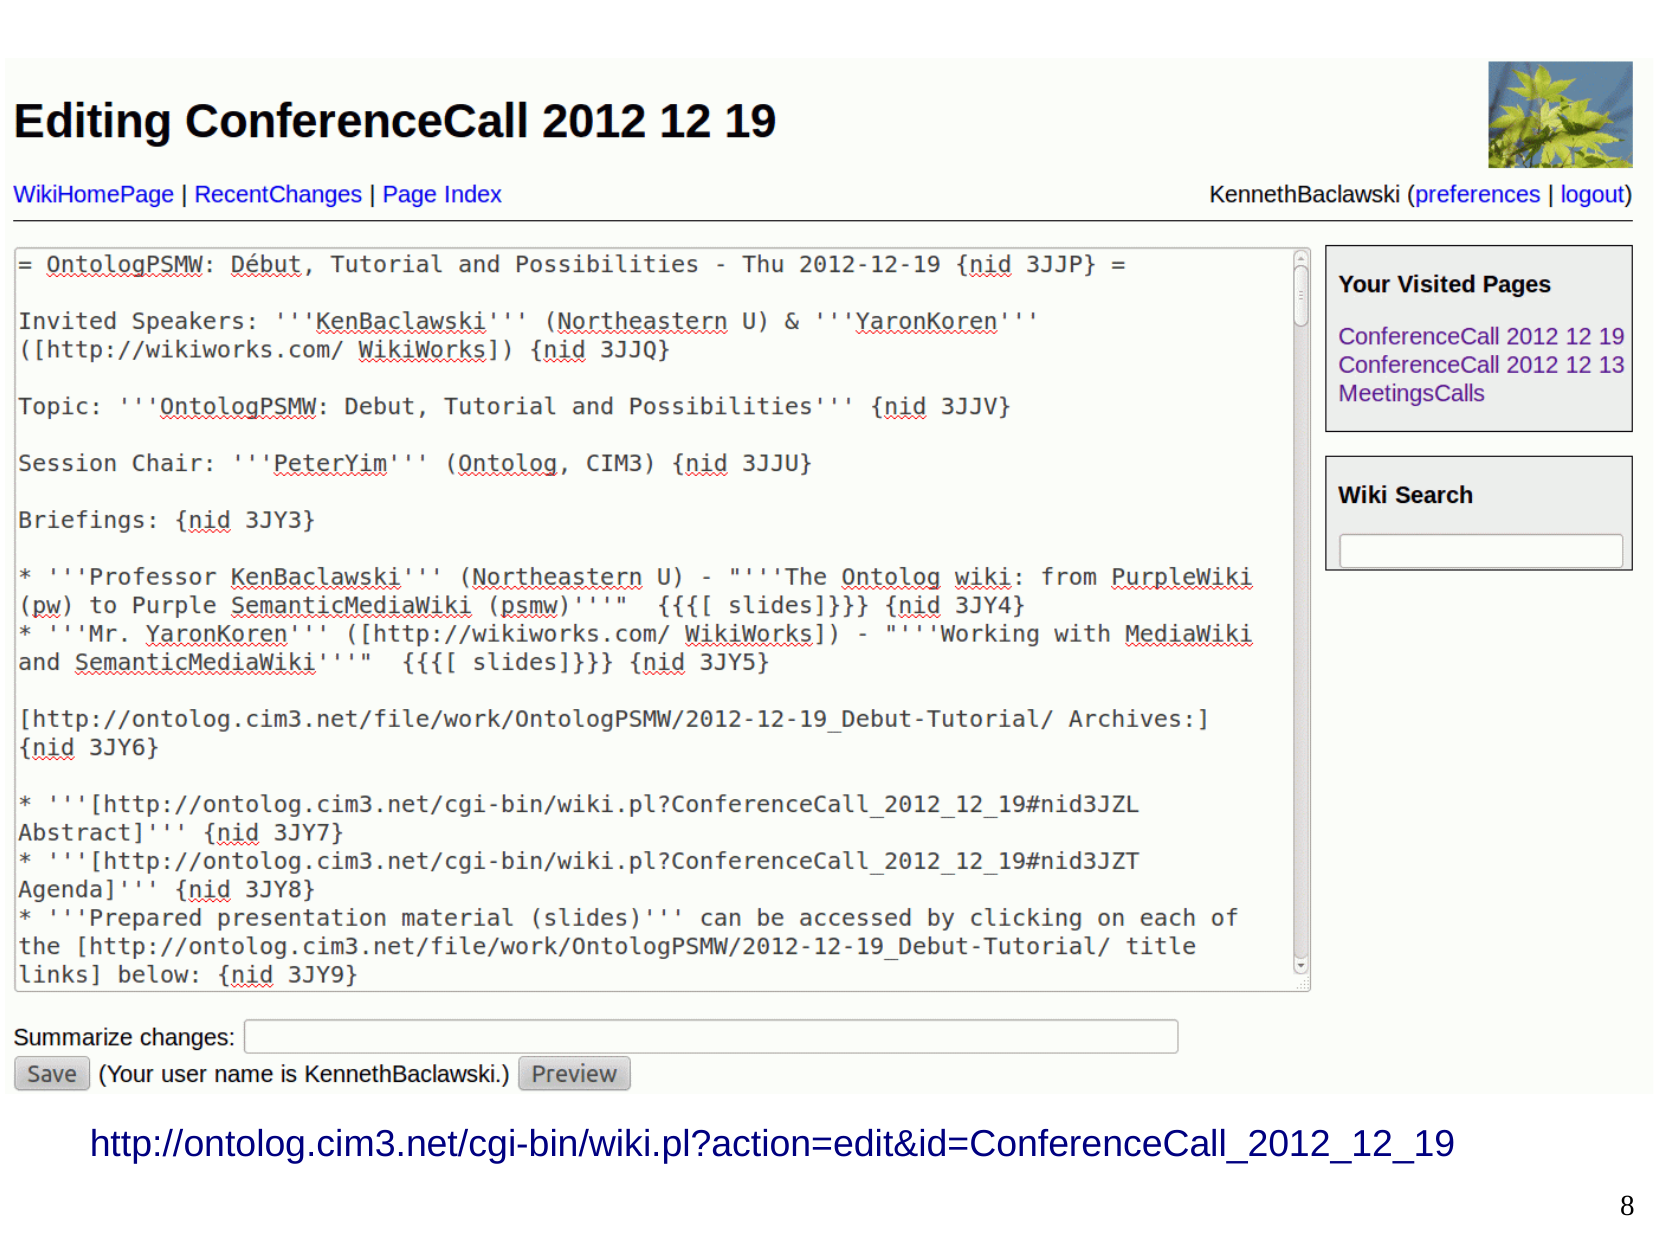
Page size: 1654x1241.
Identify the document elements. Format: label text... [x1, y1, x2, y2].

picture [5, 58, 1654, 1094]
text_box http://ontolog.cim3.net/cgi-bin/wiki.pl?action=edit&id=ConferenceCall_2012_12_19 [75, 1115, 1486, 1186]
